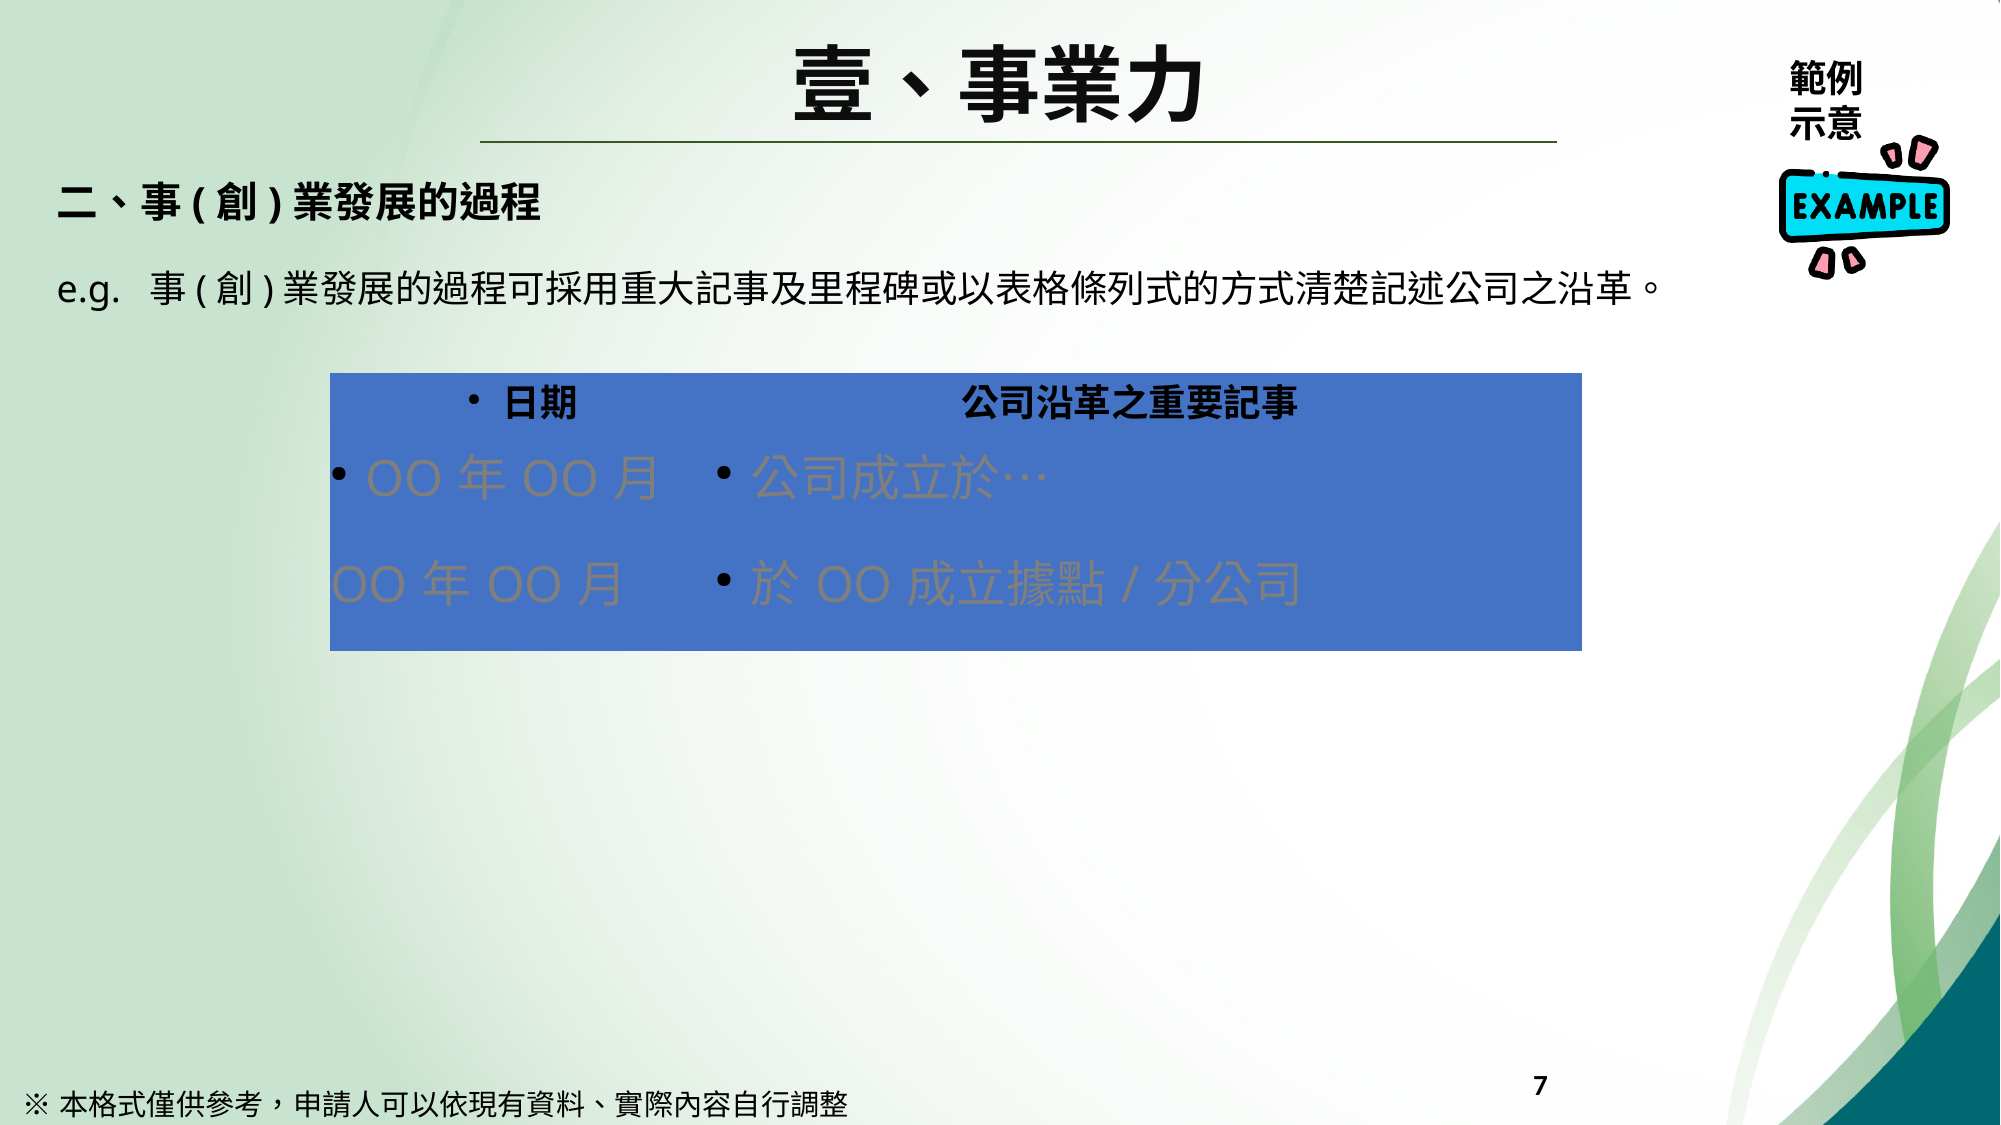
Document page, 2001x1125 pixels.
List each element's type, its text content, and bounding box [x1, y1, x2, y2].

table_cell 公司成立於… [715, 439, 1582, 545]
table_header 公司沿革之重要記事 [715, 373, 1582, 439]
text_box ※本格式僅供參考，申請人可以依現有資料、實際內容自行調整 [7, 1067, 859, 1125]
text_box 6 [1518, 1053, 1969, 1114]
picture [1779, 121, 1950, 293]
table_cell 於OO成立據點/分公司 [715, 545, 1582, 651]
table_header 日期 [330, 373, 715, 439]
title 壹、事業力 [3, 36, 1996, 139]
table_cell OO年OO月 [330, 439, 715, 545]
table_cell OO年OO月 [330, 545, 715, 651]
text_box 二、事(創)業發展的過程 [41, 168, 751, 234]
text_box e.g. 事(創)業發展的過程可採用重大記事及里程碑或以表格條列式的方式清楚記述公司之沿革。 [41, 257, 1662, 318]
text_box 範例 示意 [1774, 47, 1955, 154]
